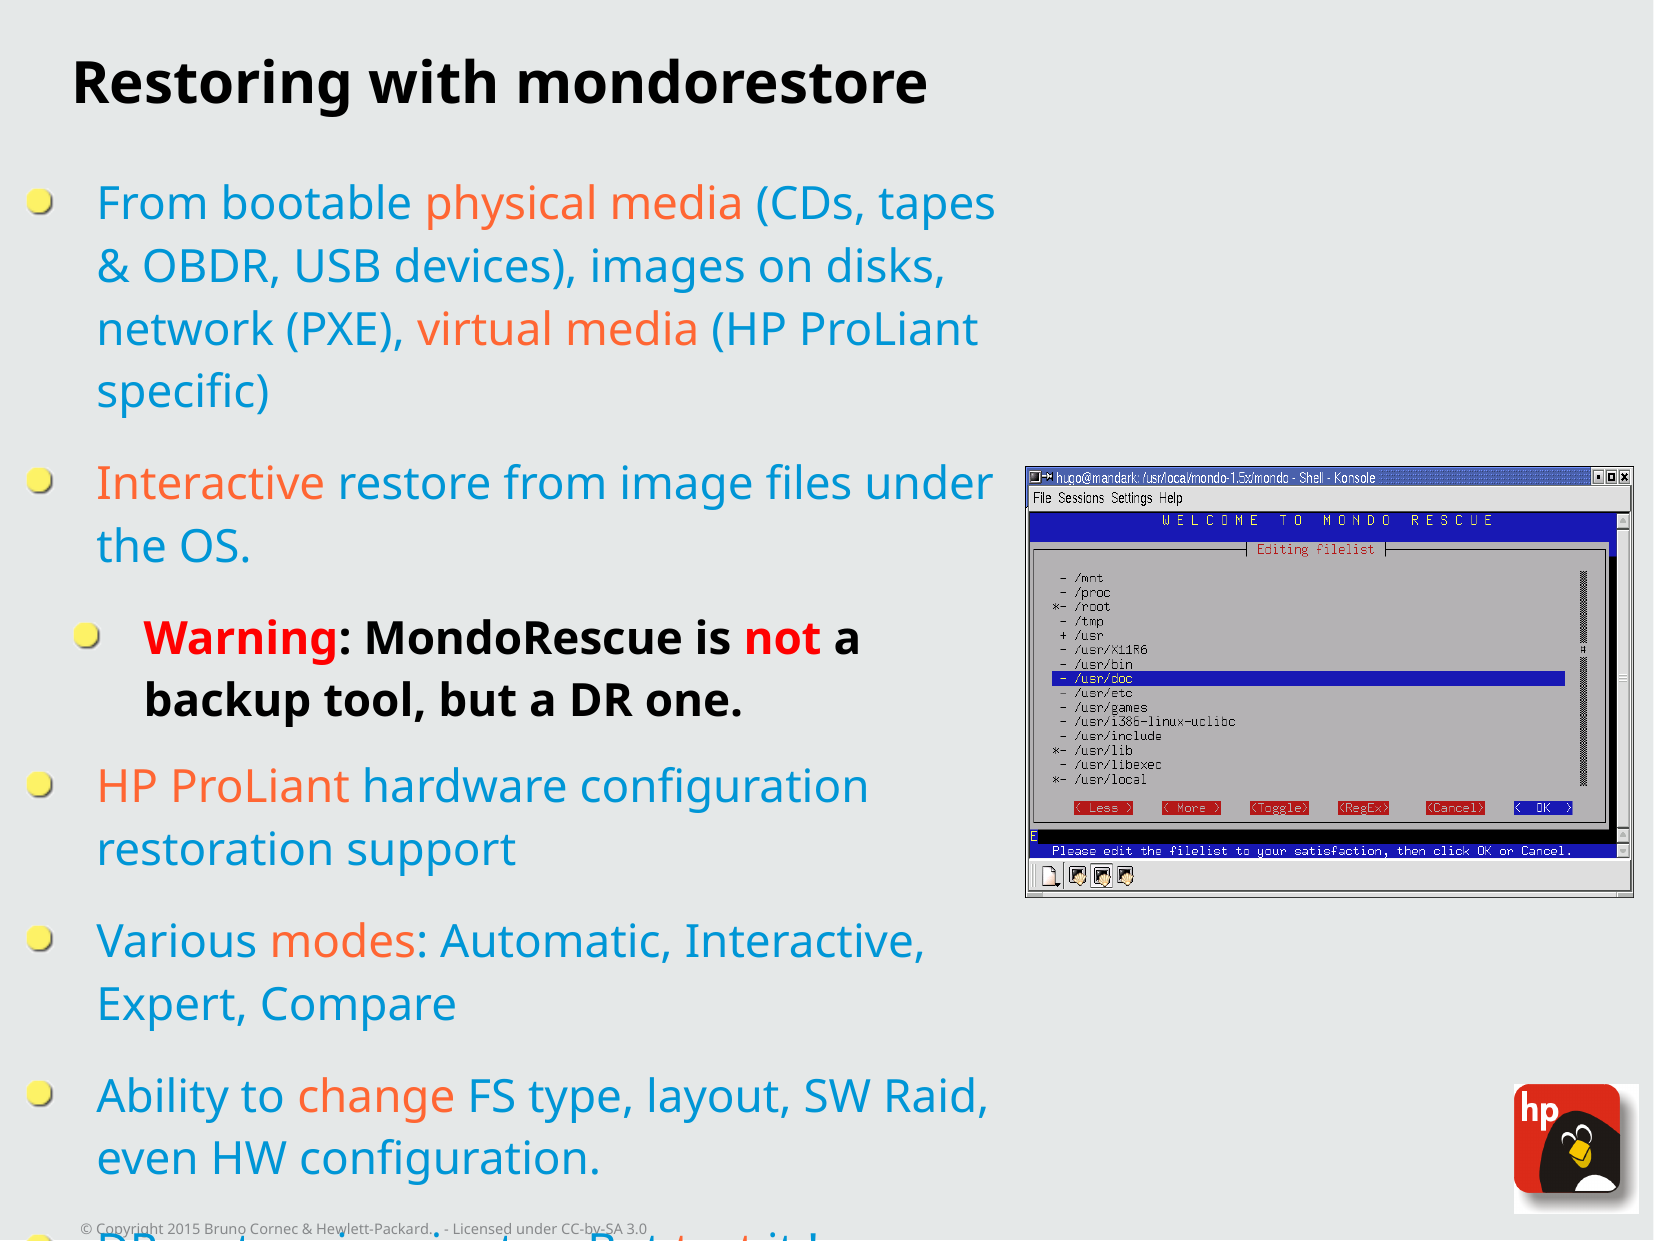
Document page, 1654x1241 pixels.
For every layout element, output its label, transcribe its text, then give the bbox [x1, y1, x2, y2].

picture [25, 1233, 56, 1241]
picture [1041, 466, 1634, 898]
picture [1514, 1084, 1639, 1214]
list From bootable physical media (CDs, tapes & OBDR, USB devices), images on disks, network (PXE), virtual media (HP ProLiant specific) Interactive restore from image files under the OS. Warning: MondoRescue is not a backup tool, but a DR one. HP ProLiant hardware configuration restoration support Various modes: Automatic, Interactive, Expert, Compare Ability to change FS type, layout, SW Raid, even HW configuration. DR restore in minutes. But test it ! [13, 170, 1041, 1173]
title Restoring with mondorestore [71, 0, 1060, 188]
